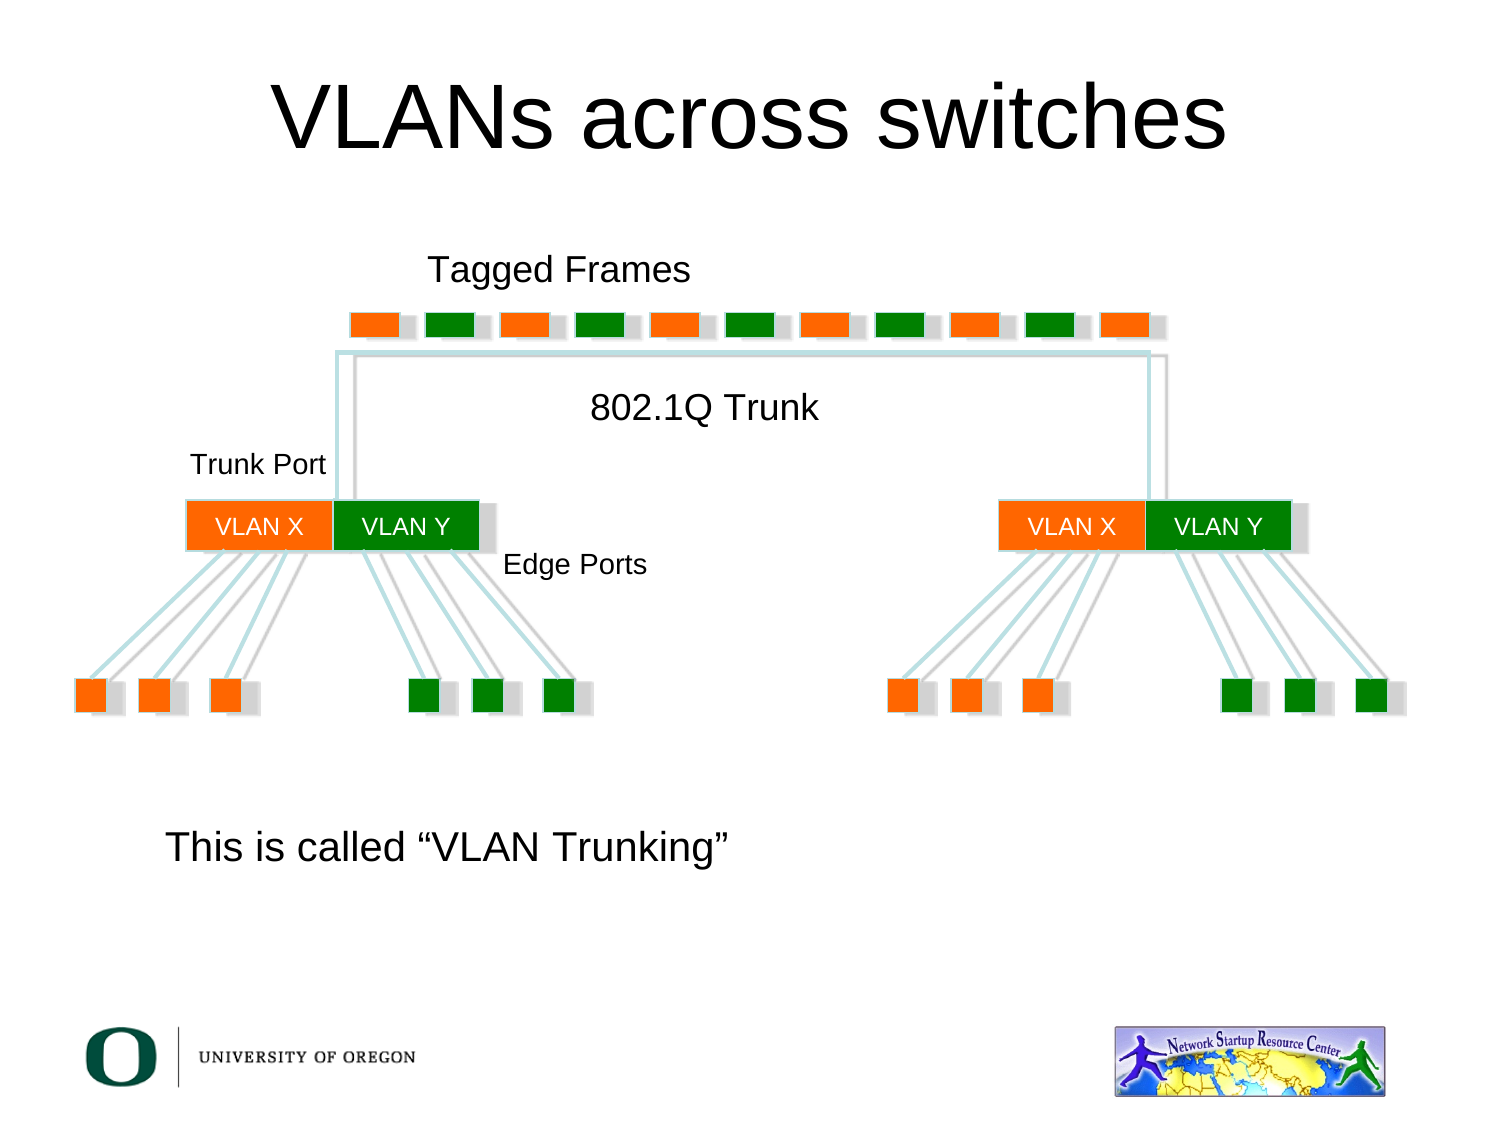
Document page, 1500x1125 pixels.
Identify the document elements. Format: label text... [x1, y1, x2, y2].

text_box [543, 678, 576, 713]
text_box [1022, 678, 1055, 713]
text_box 802.1Q Trunk [575, 374, 835, 436]
text_box [75, 678, 107, 713]
text_box [425, 312, 475, 338]
text_box [500, 312, 550, 338]
text_box VLAN X [186, 500, 333, 552]
text_box [575, 312, 625, 338]
text_box [408, 678, 441, 713]
text_box [1284, 678, 1317, 713]
text_box [1220, 678, 1253, 713]
text_box [887, 678, 920, 713]
text_box Edge Ports [488, 537, 663, 588]
text_box [209, 678, 242, 713]
text_box [800, 312, 850, 338]
title VLANs across switches [75, 45, 1426, 188]
text_box [350, 312, 400, 338]
text_box VLAN Y [1145, 500, 1293, 552]
text_box [138, 678, 171, 713]
text_box [471, 678, 504, 713]
text_box VLAN X [998, 500, 1145, 552]
text_box [650, 312, 700, 338]
text_box [951, 678, 983, 713]
text_box VLAN Y [333, 500, 480, 552]
text_box [725, 312, 775, 338]
picture [1112, 1024, 1388, 1099]
text_box Tagged Frames [412, 237, 707, 298]
text_box [875, 312, 925, 338]
text_box [950, 312, 1000, 338]
picture [75, 1024, 426, 1090]
text_box Trunk Port [175, 437, 342, 488]
text_box This is called “VLAN Trunking” [150, 812, 1413, 878]
text_box [1025, 312, 1075, 338]
text_box [1355, 678, 1388, 713]
text_box [1100, 312, 1150, 338]
